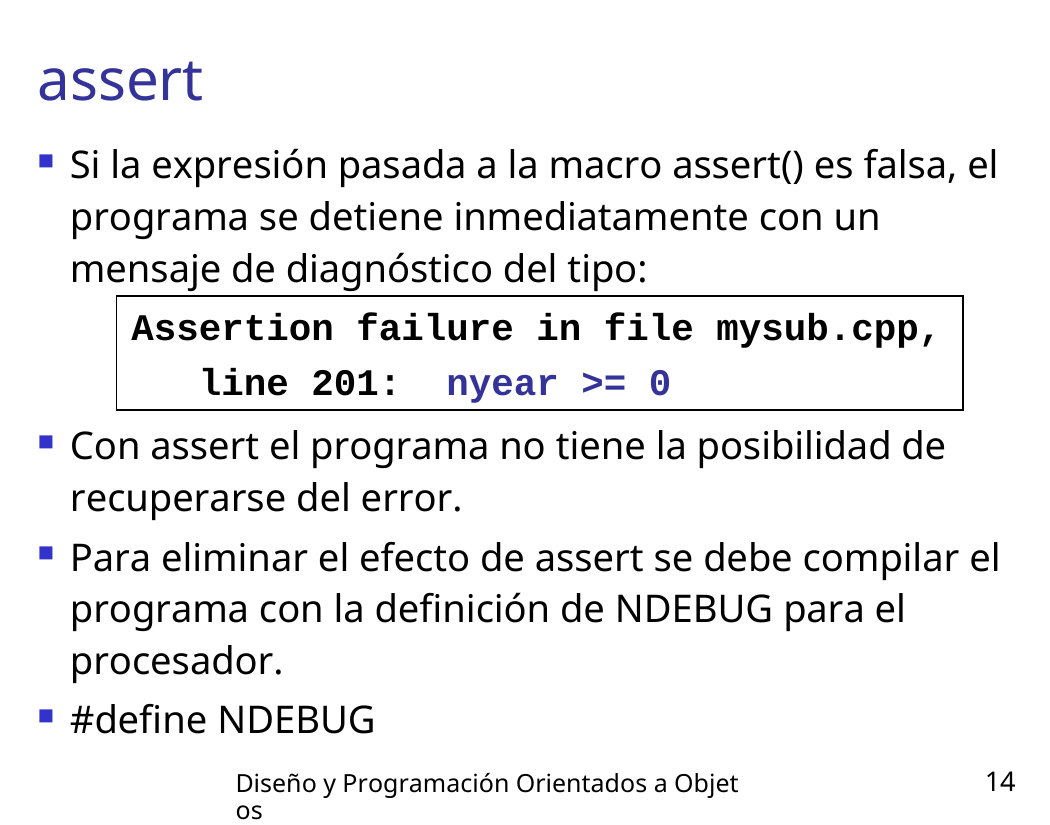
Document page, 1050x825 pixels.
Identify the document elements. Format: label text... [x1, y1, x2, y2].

list Si la expresión pasada a la macro assert() es falsa, el programa se detiene inmediatamente con un mensaje de diagnóstico del tipo: Con assert el programa no tiene la posibilidad de recuperarse del error. Para eliminar el efecto de assert se debe compilar el programa con la definición de NDEBUG para el procesador. #define NDEBUG [37, 138, 1023, 751]
title assert [37, 19, 1026, 129]
text_box Assertion failure in file mysub.cpp, line 201: nyear >= 0 [116, 295, 963, 411]
